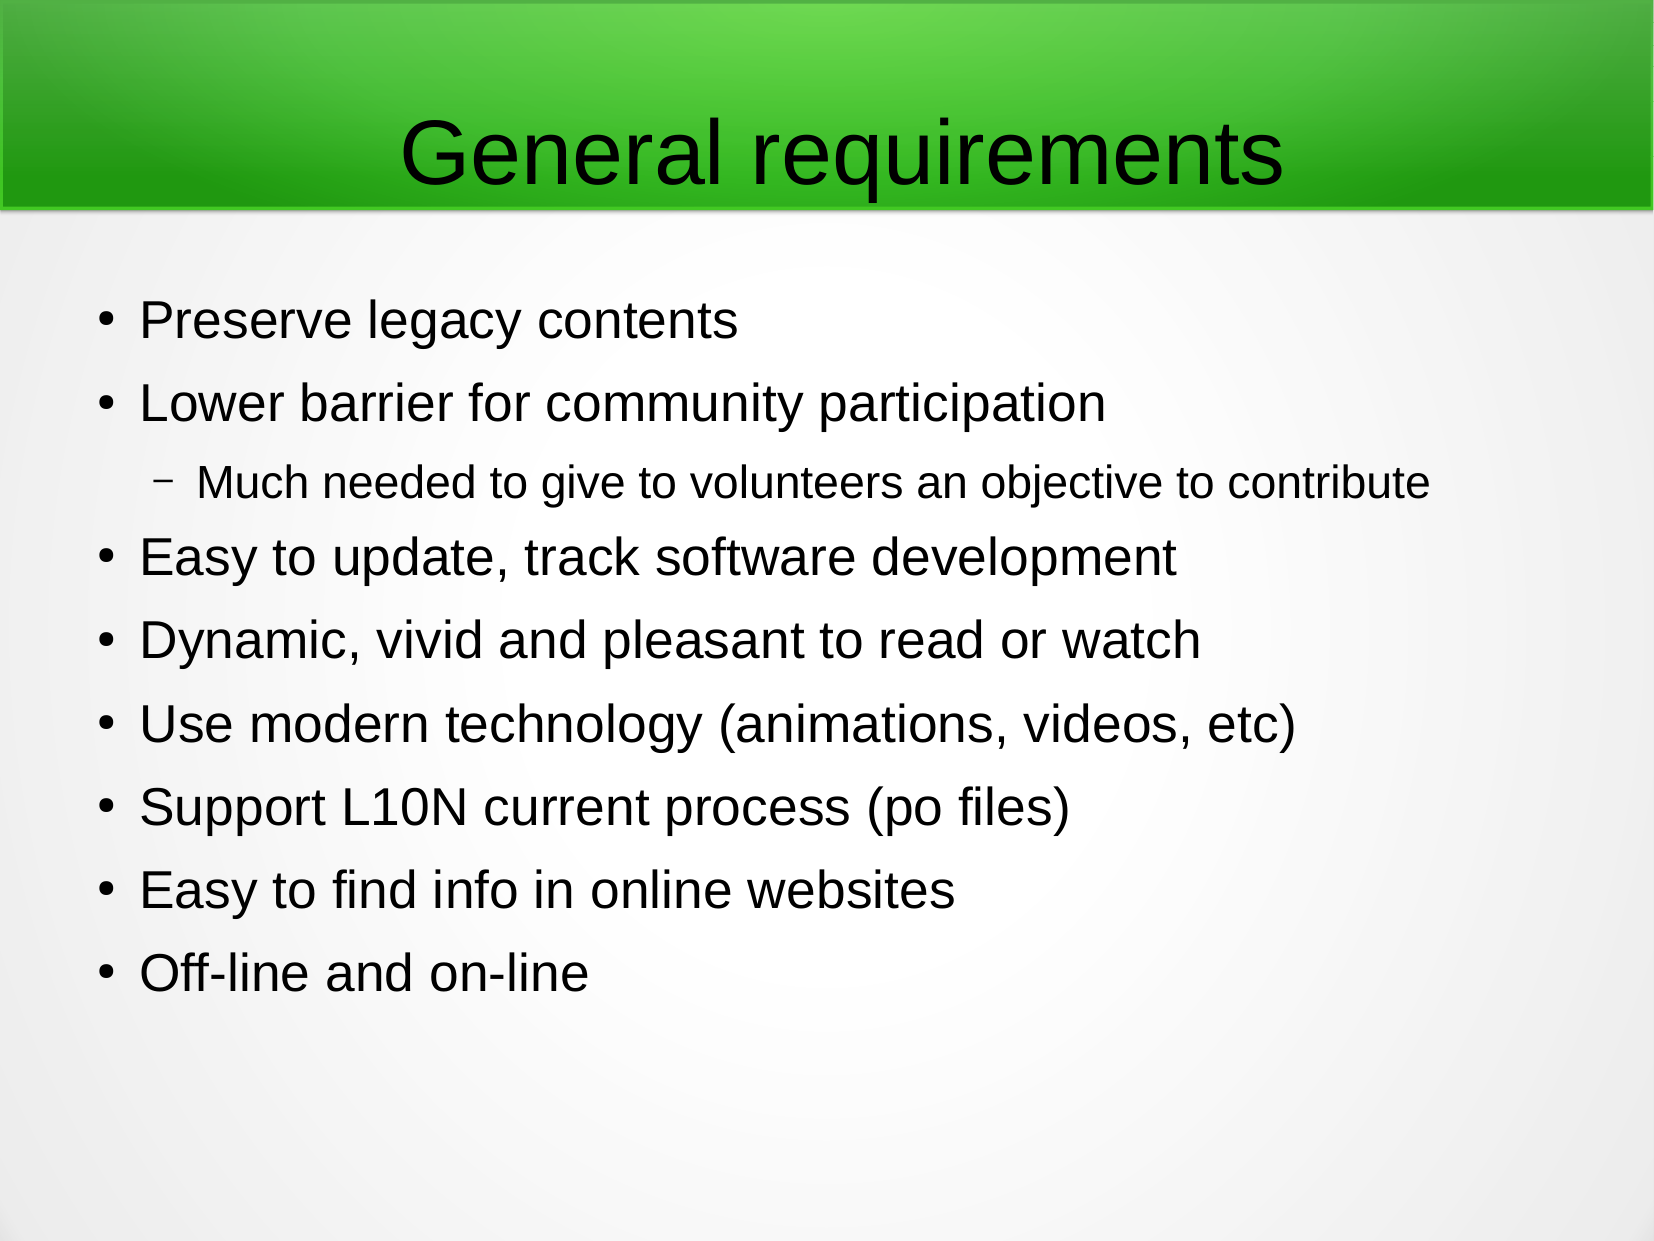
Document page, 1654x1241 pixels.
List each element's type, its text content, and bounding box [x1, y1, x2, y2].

title General requirements [82, 49, 1571, 257]
list Preserve legacy contents Lower barrier for community participation Much needed to give to volunteers an objective to contribute Easy to update, track software development Dynamic, vivid and pleasant to read or watch Use modern technology (animations, videos, etc) Support L10N current process (po files) Easy to find info in online websites Off-line and on-line [82, 290, 1571, 1010]
